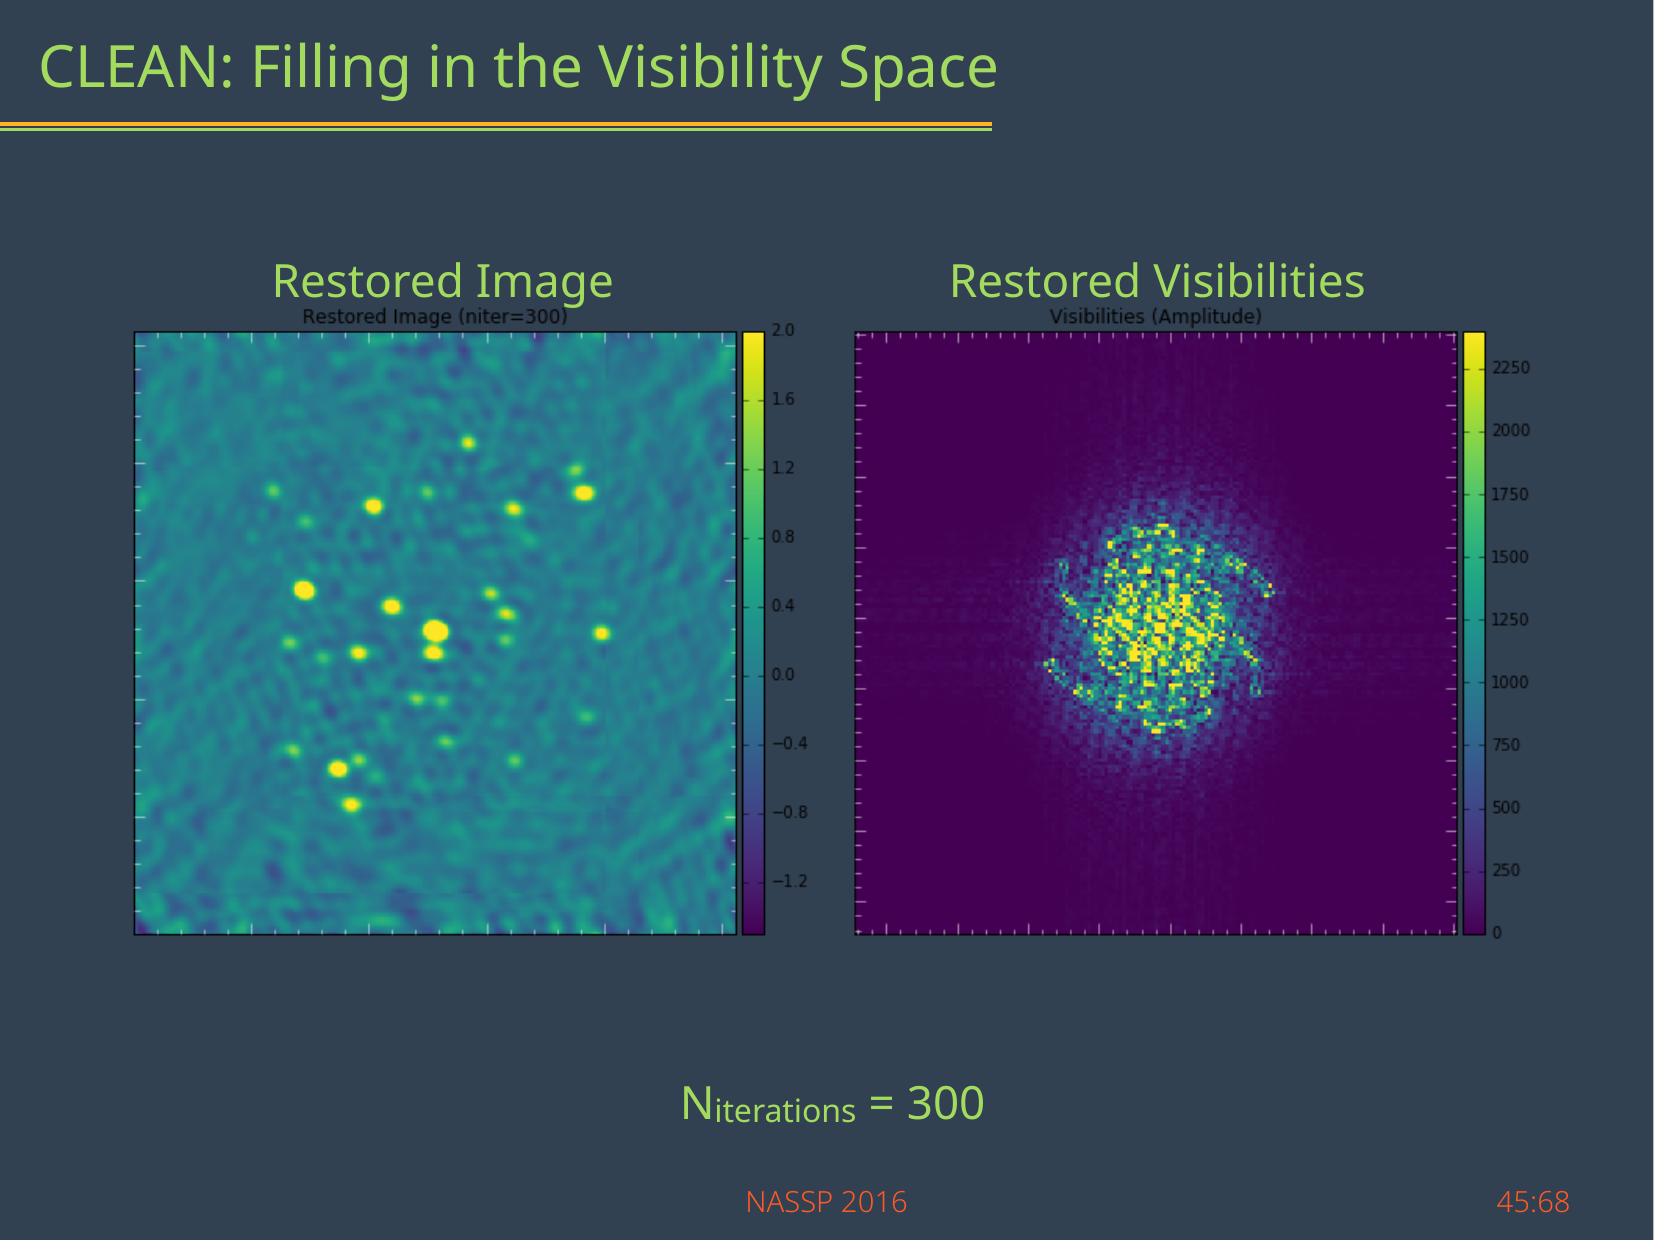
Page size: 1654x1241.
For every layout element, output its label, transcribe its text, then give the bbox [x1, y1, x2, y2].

picture [123, 297, 1541, 953]
text_box Restored Visibilities [927, 241, 1388, 297]
text_box Niterations = 300 [602, 1062, 1063, 1144]
text_box CLEAN: Filling in the Visibility Space [23, 17, 1063, 103]
text_box Restored Image [212, 241, 674, 297]
